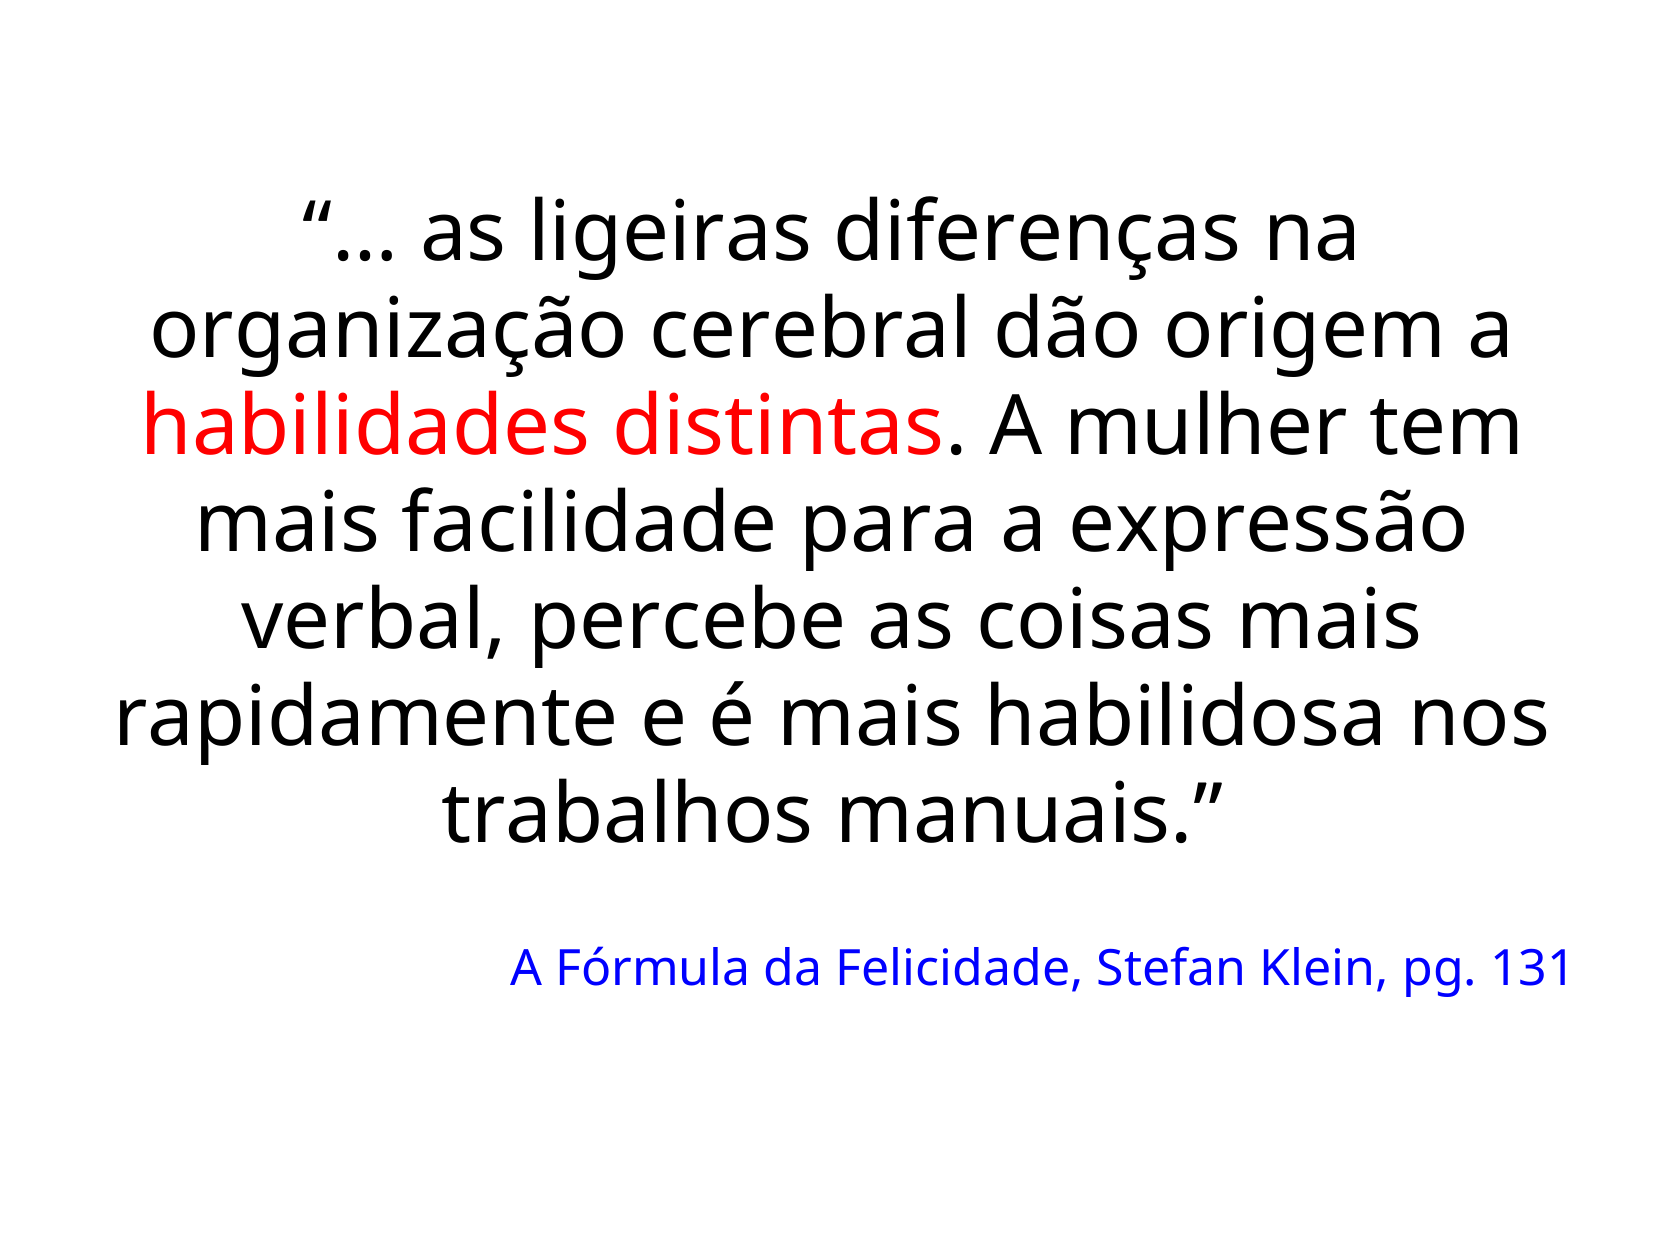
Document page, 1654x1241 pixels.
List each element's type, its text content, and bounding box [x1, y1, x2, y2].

text_box “… as ligeiras diferenças na organização cerebral dão origem a habilidades distintas. A mulher tem mais facilidade para a expressão verbal, percebe as coisas mais rapidamente e é mais habilidosa nos trabalhos manuais.” A Fórmula da Felicidade, Stefan Klein, pg. 131 [88, 59, 1577, 1119]
